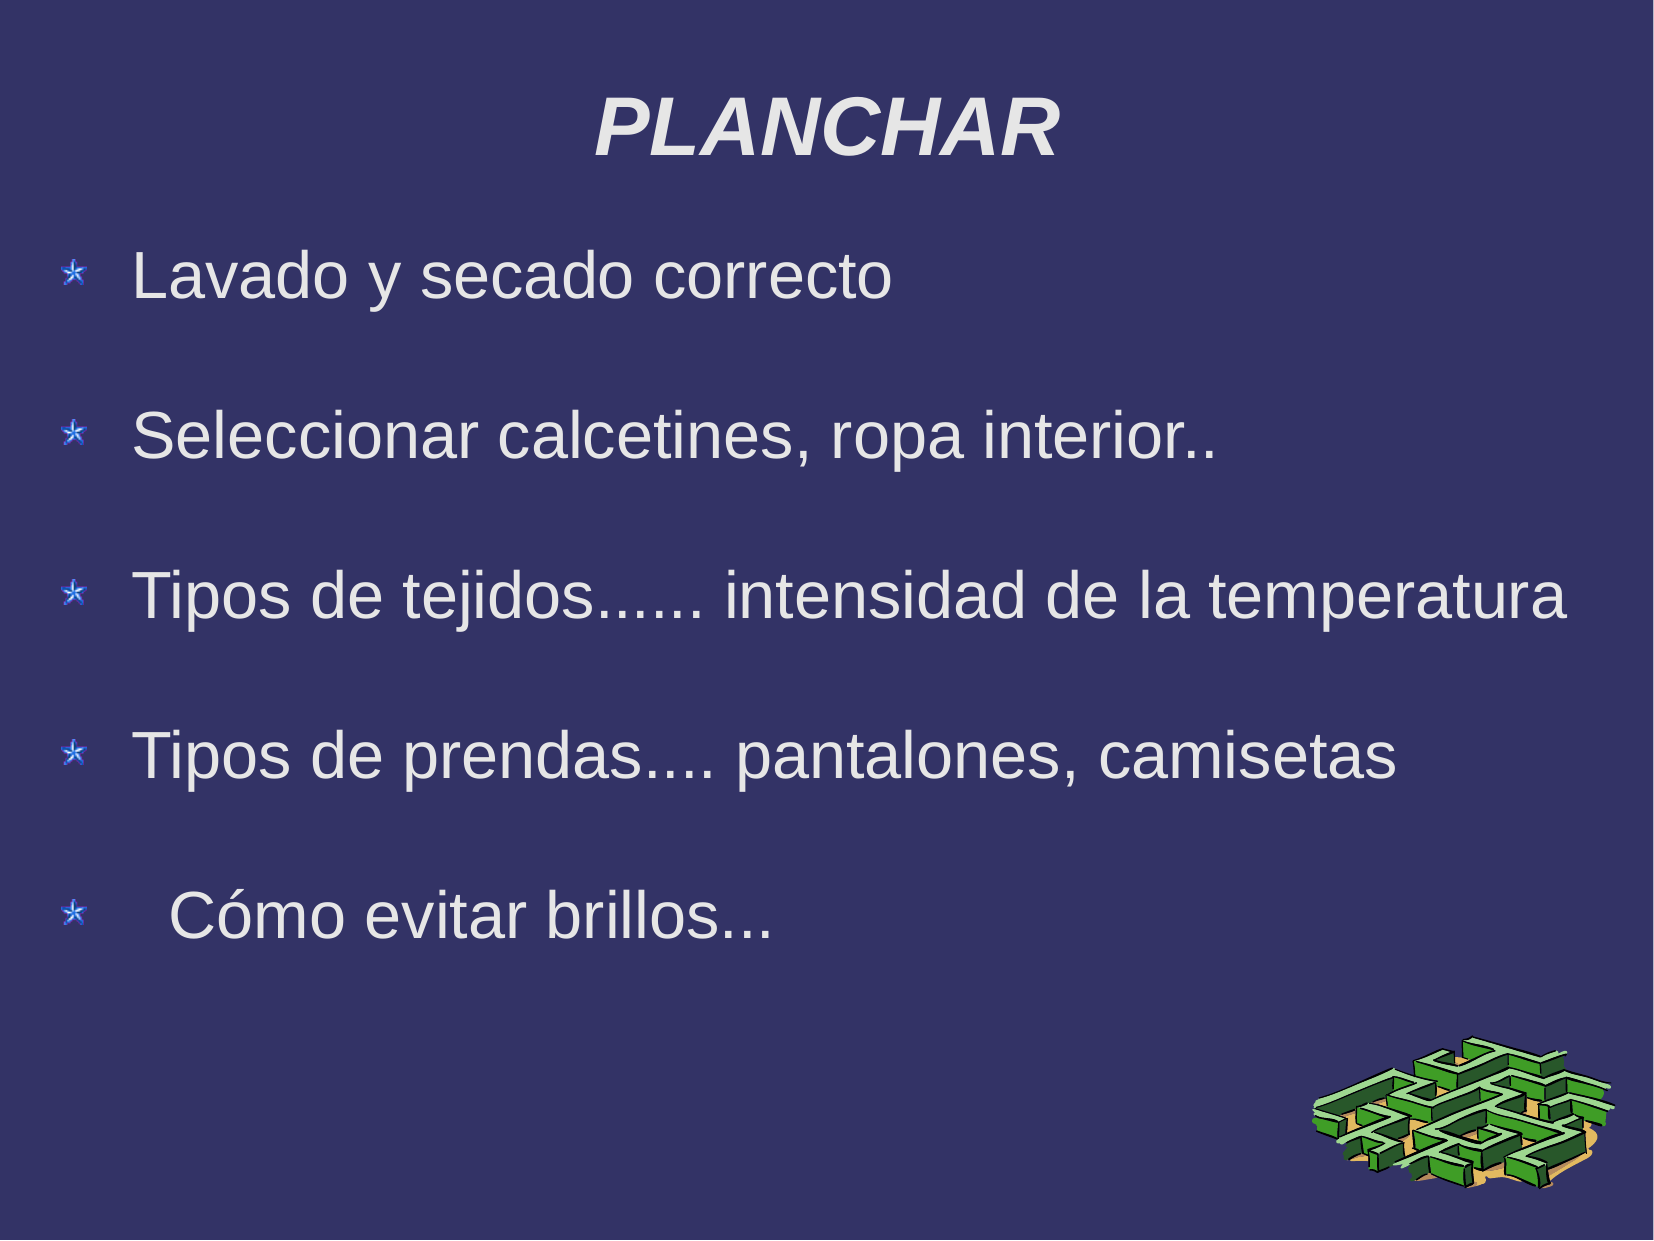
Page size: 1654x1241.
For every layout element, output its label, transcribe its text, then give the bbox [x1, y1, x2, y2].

title PLANCHAR [121, 19, 1534, 147]
list Lavado y secado correcto Seleccionar calcetines, ropa interior.. Tipos de tejidos...... intensidad de la temperatura Tipos de prendas.... pantalones, camisetas Cómo evitar brillos... [56, 147, 1624, 1241]
